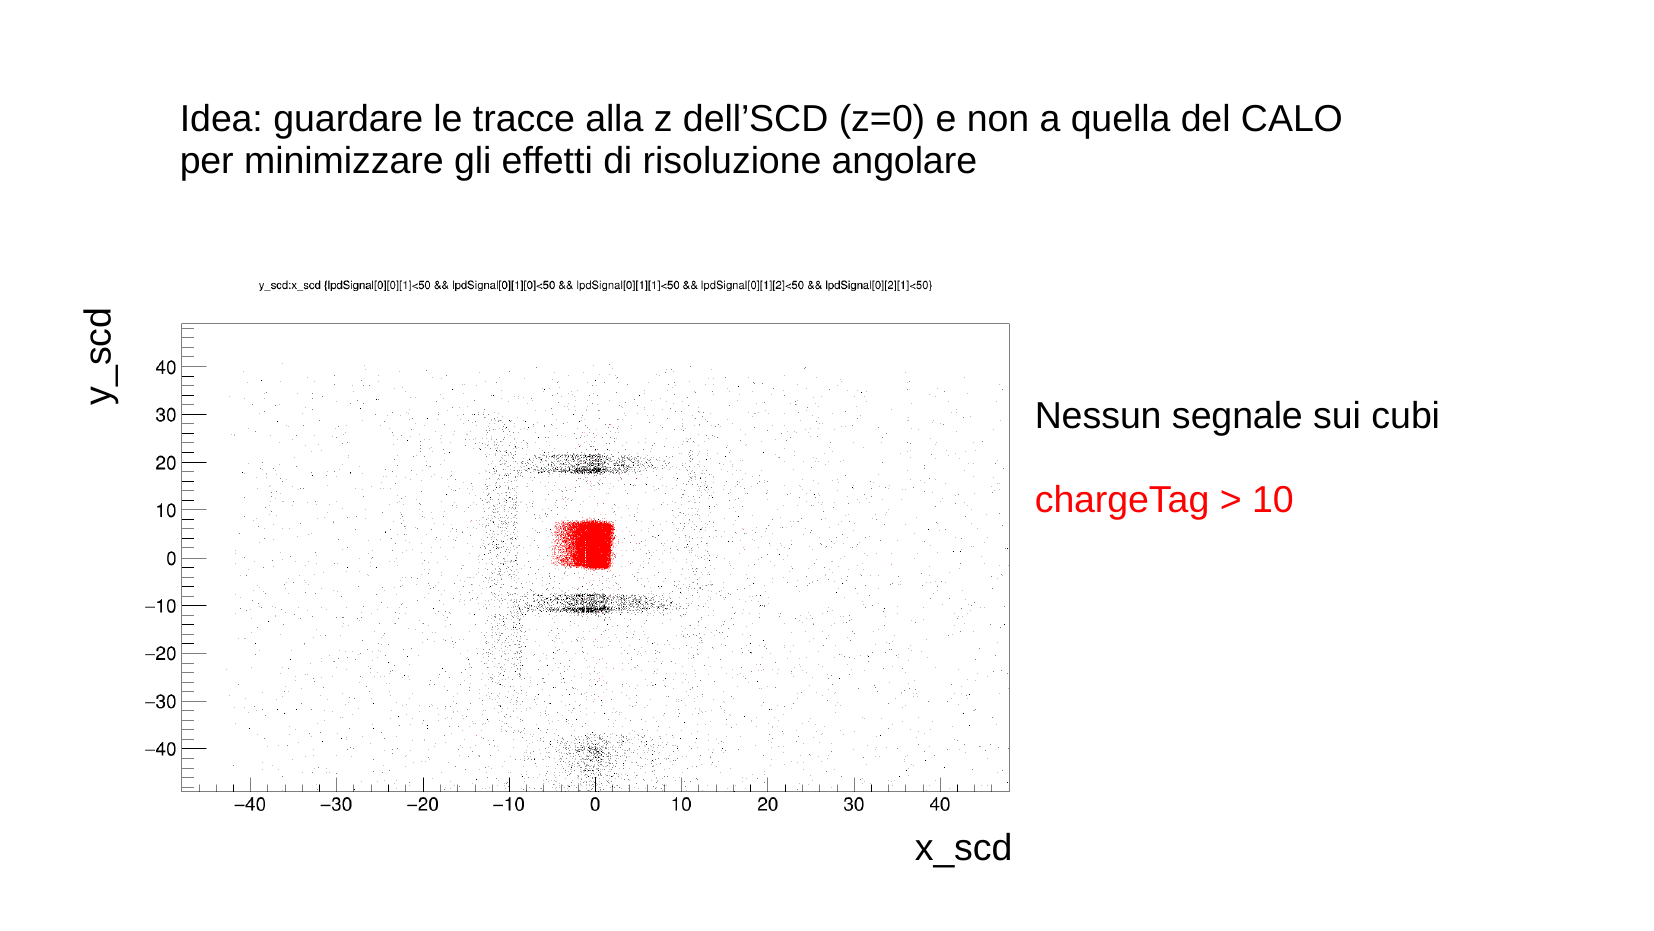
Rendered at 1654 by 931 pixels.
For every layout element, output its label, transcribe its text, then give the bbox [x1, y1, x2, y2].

text_box x_scd [900, 819, 1036, 886]
text_box Nessun segnale sui cubi chargeTag > 10 [1020, 387, 1550, 571]
text_box Idea: guardare le tracce alla z dell’SCD (z=0) e non a quella del CALO per minimizzare gli effetti di risoluzione angolare [165, 90, 1369, 189]
text_box y_scd [69, 285, 136, 421]
picture [135, 269, 1046, 841]
